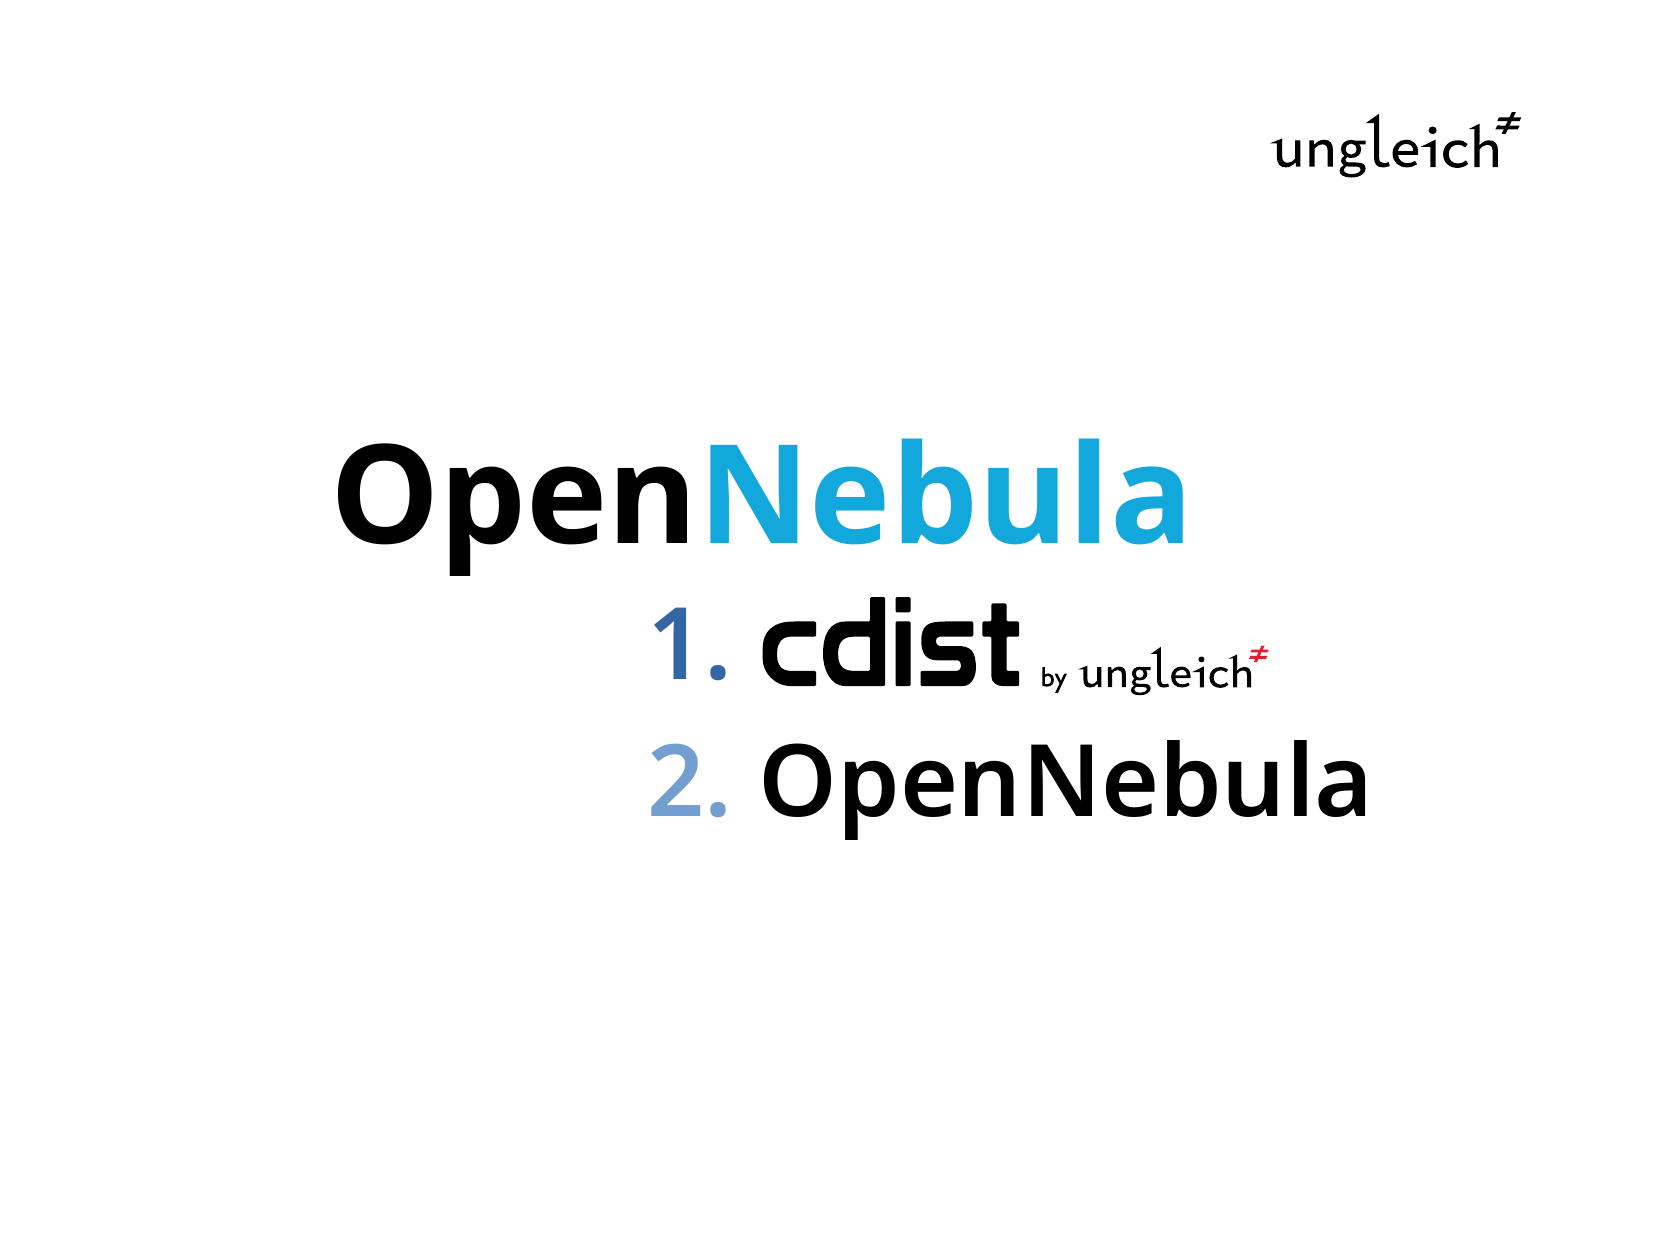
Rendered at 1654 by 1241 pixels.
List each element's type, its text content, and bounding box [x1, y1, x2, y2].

picture [736, 512, 1281, 706]
text_box OpenNebula [315, 389, 1209, 591]
title 1. 2. OpenNebula [647, 458, 1432, 959]
